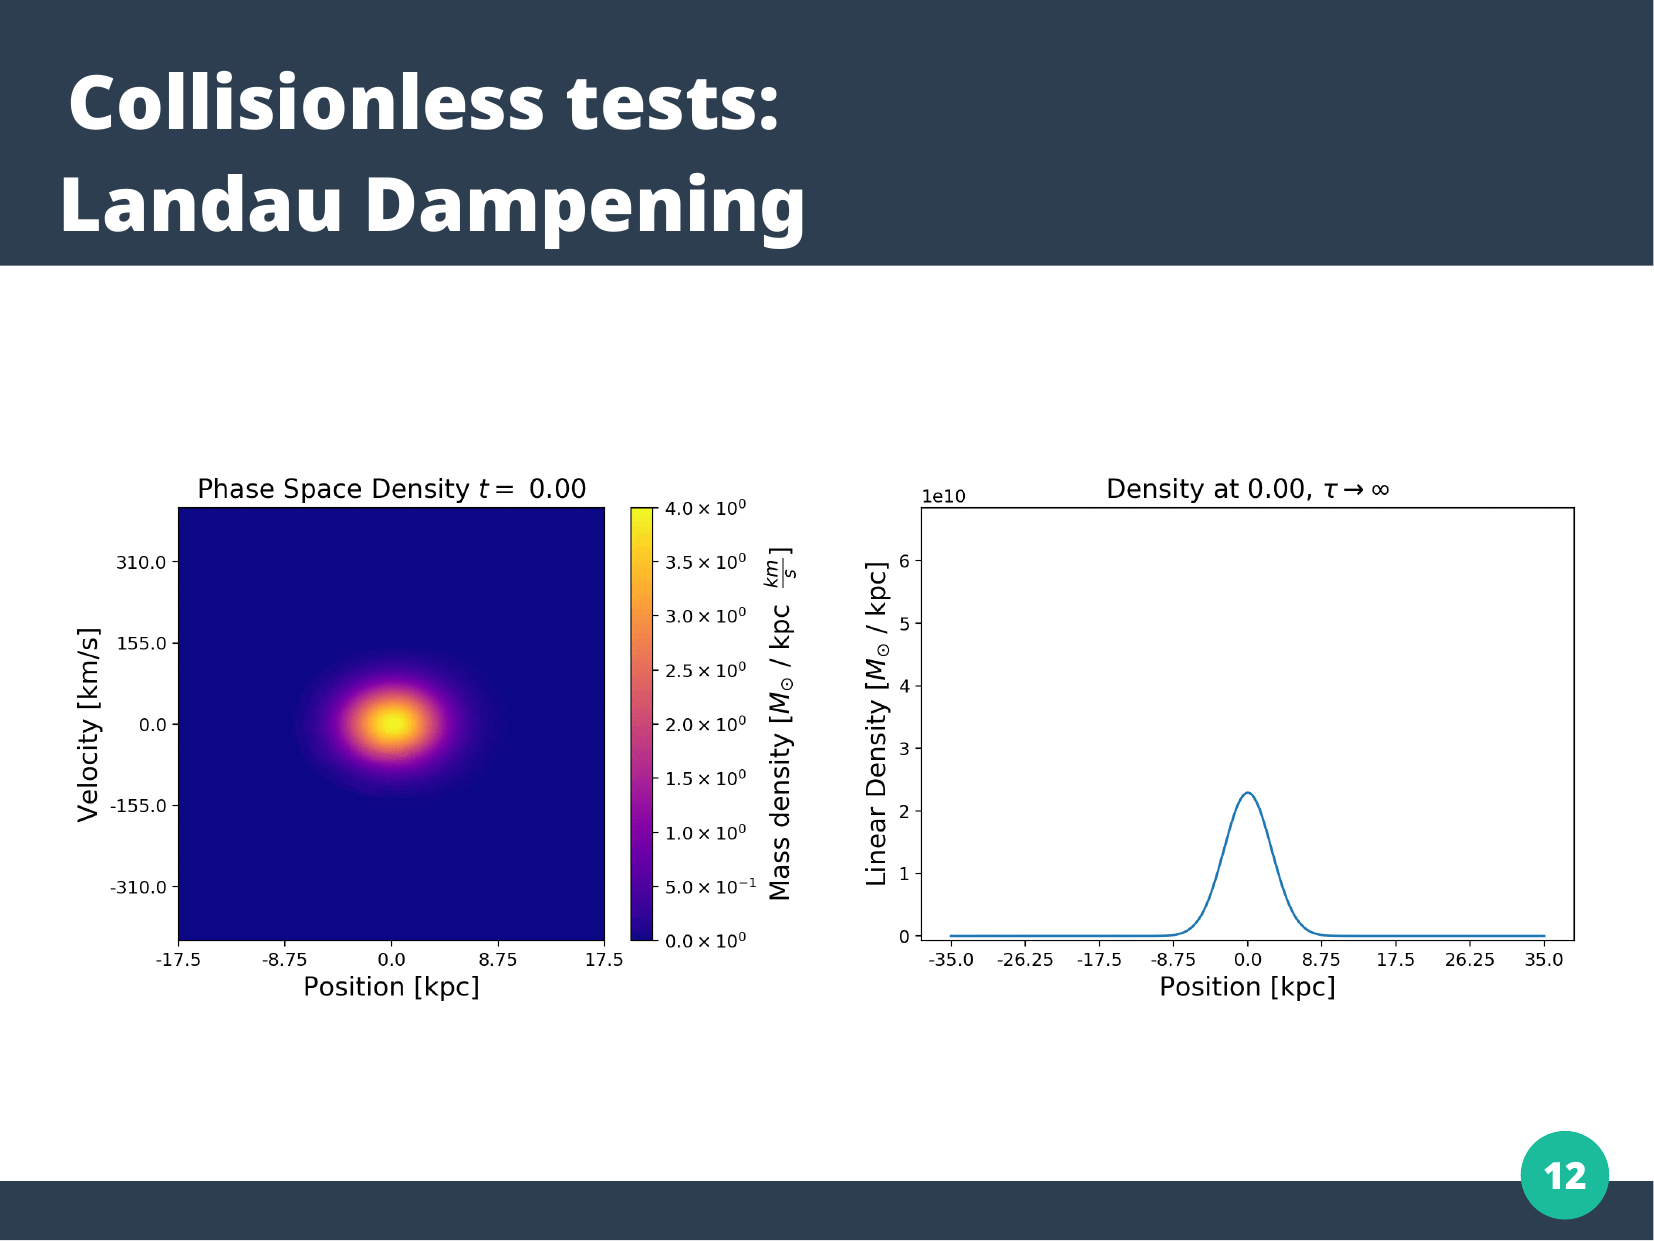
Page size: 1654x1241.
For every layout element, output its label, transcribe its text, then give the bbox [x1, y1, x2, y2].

picture [845, 457, 1595, 1020]
picture [58, 457, 809, 1020]
title Collisionless tests: Landau Dampening [59, 49, 1595, 207]
